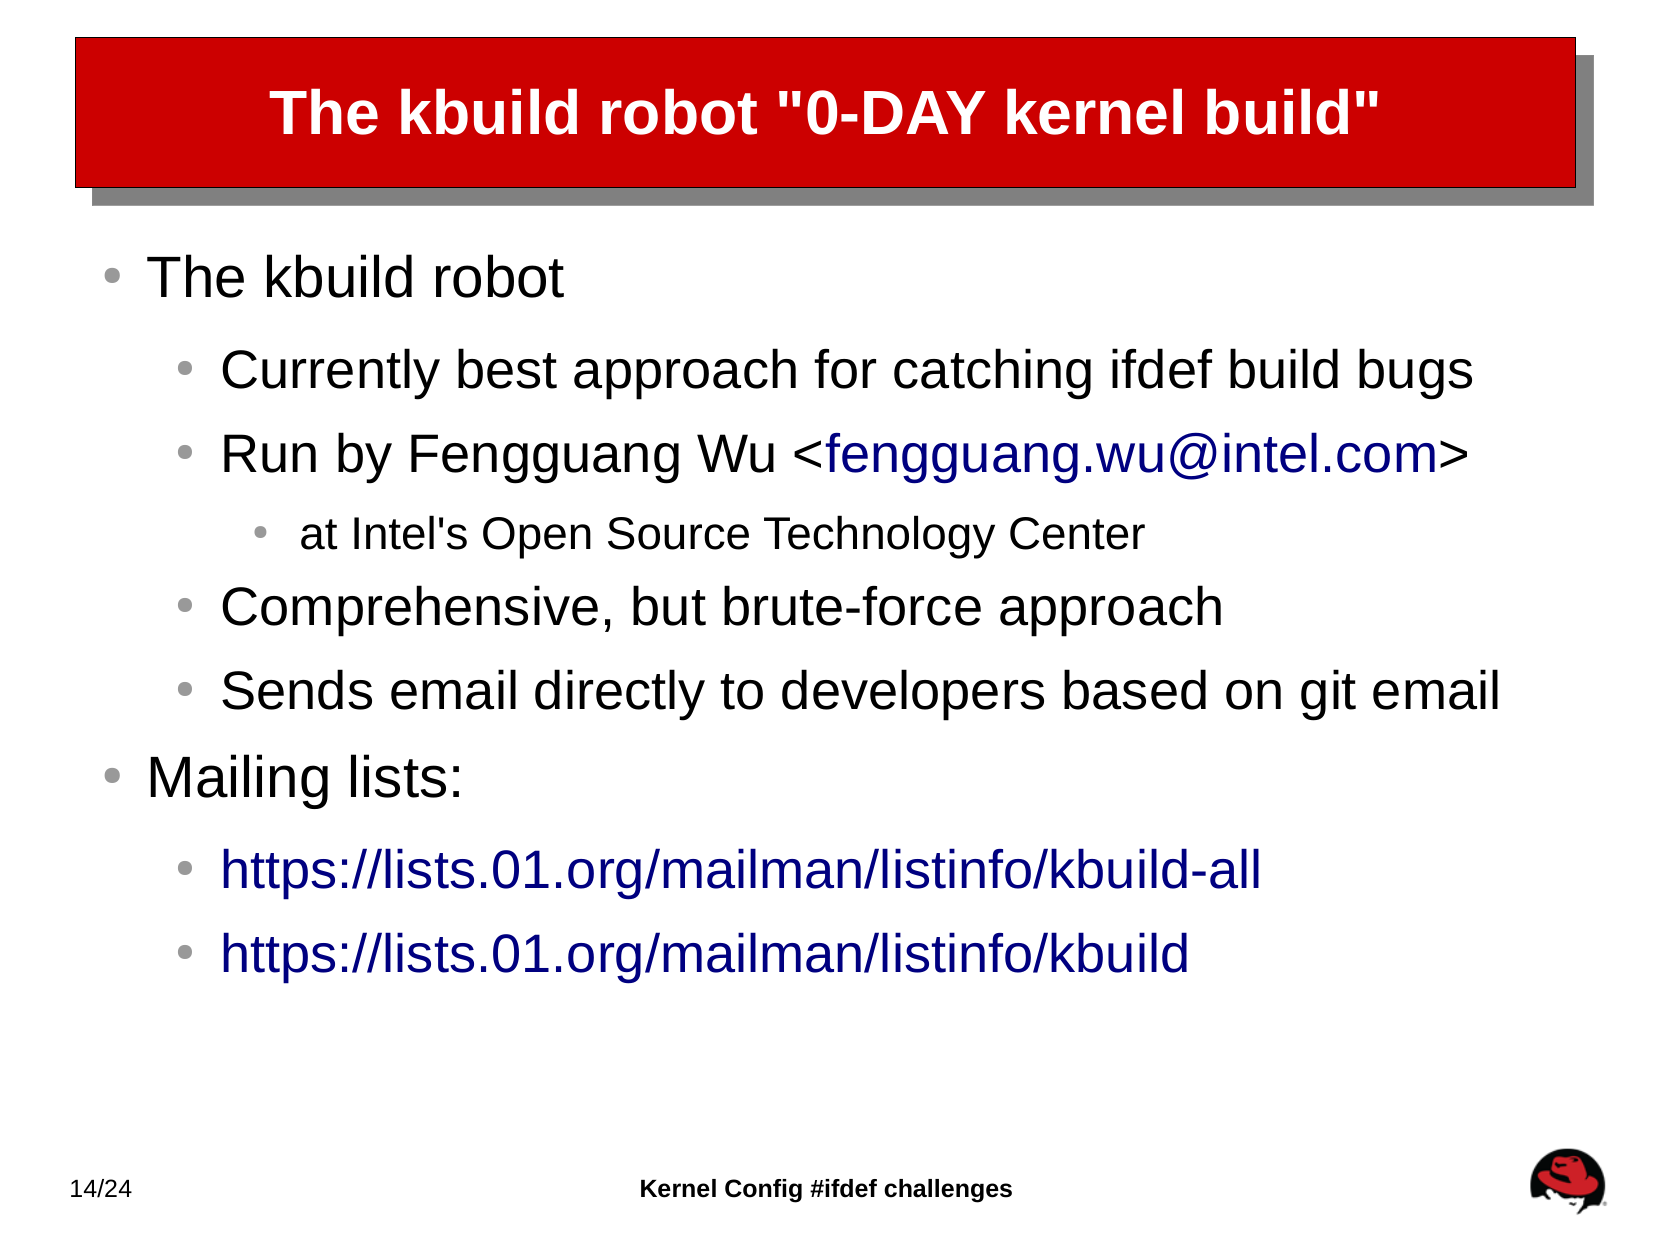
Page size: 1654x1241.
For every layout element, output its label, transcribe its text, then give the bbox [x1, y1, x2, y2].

list The kbuild robot Currently best approach for catching ifdef build bugs Run by Fengguang Wu <fengguang.wu@intel.com> at Intel's Open Source Technology Center Comprehensive, but brute-force approach Sends email directly to developers based on git email Mailing lists: https://lists.01.org/mailman/listinfo/kbuild-all https://lists.01.org/mailman/listinfo/kbuild [86, 244, 1576, 1039]
picture [1529, 1146, 1613, 1224]
title The kbuild robot "0-DAY kernel build" [82, 37, 1571, 188]
